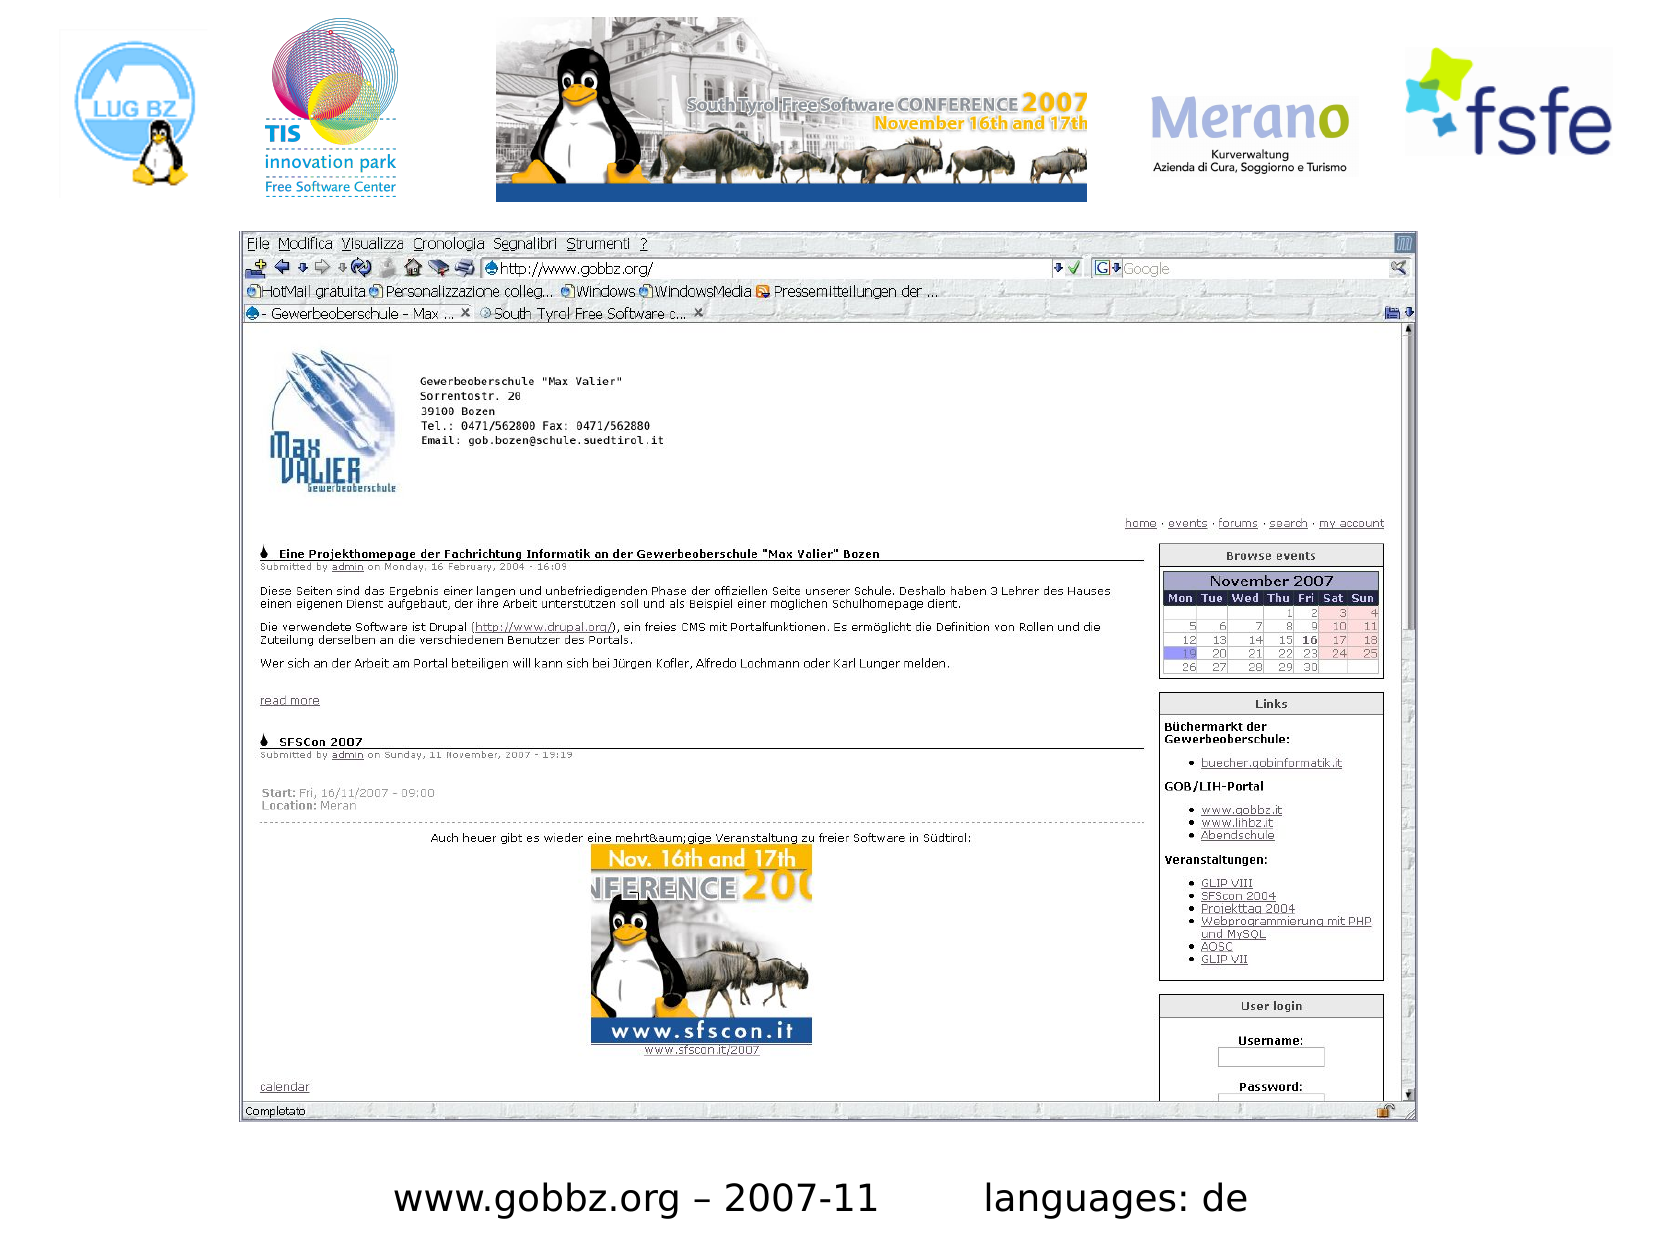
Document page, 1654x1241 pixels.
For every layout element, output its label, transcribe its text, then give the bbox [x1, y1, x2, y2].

picture [239, 231, 1418, 1123]
picture [1405, 47, 1613, 156]
picture [496, 17, 1087, 202]
picture [59, 29, 220, 198]
text_box www.gobbz.org – 2007-11 languages: de [318, 1169, 1323, 1228]
picture [265, 18, 398, 197]
picture [1151, 96, 1359, 177]
